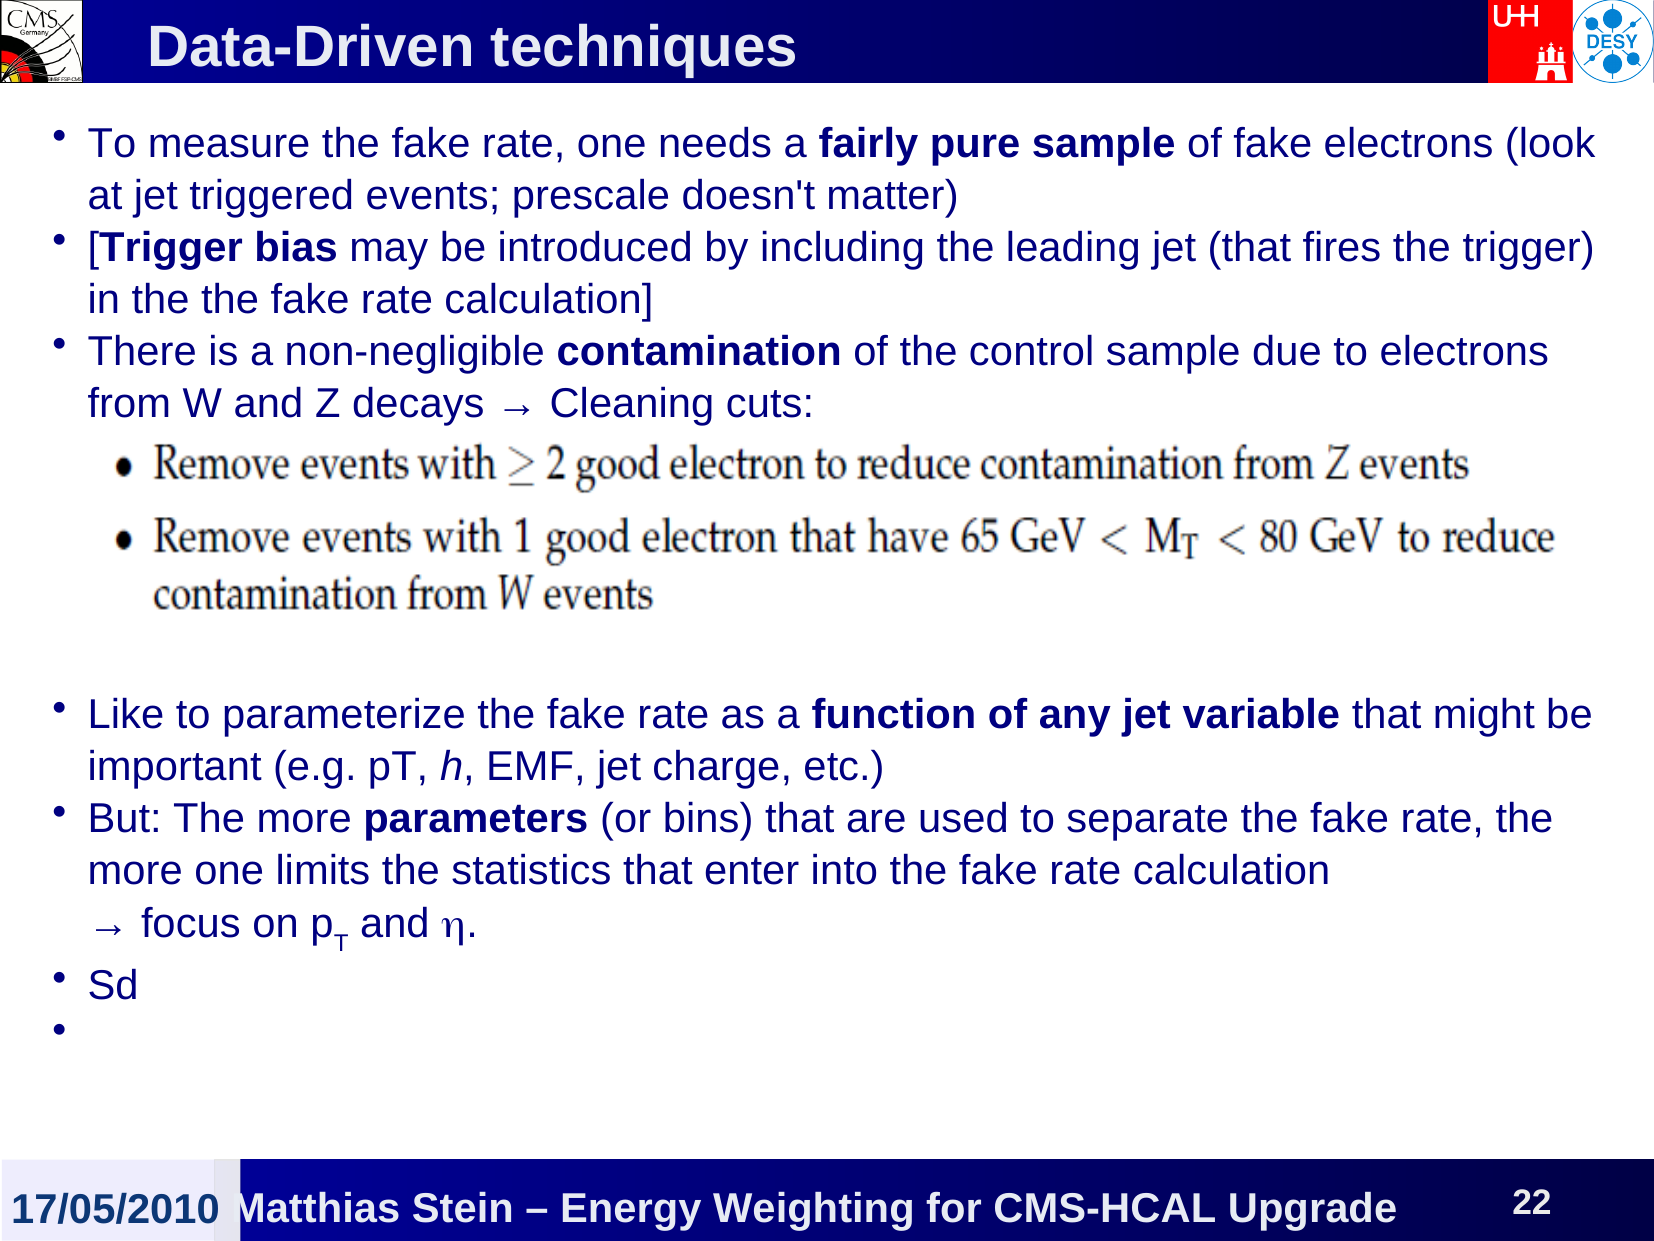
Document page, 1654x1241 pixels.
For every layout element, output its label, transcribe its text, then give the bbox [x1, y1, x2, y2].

picture [1488, 0, 1654, 83]
title Data-Driven techniques [147, 4, 1477, 78]
text_box To measure the fake rate, one needs a fairly pure sample of fake electrons (look at jet triggered events; prescale doesn't matter) [Trigger bias may be introduced by including the leading jet (that fires the trigger) in the the fake rate calculation] There is a non-negligible contamination of the control sample due to electrons from W and Z decays → Cleaning cuts: Like to parameterize the fake rate as a function of any jet variable that might be important (e.g. pT, h, EMF, jet charge, etc.) But: The more parameters (or bins) that are used to separate the fake rate, the more one limits the statistics that enter into the fake rate calculation → focus on pT and . Sd [37, 106, 1613, 1068]
picture [104, 436, 1568, 628]
picture [0, 0, 83, 83]
